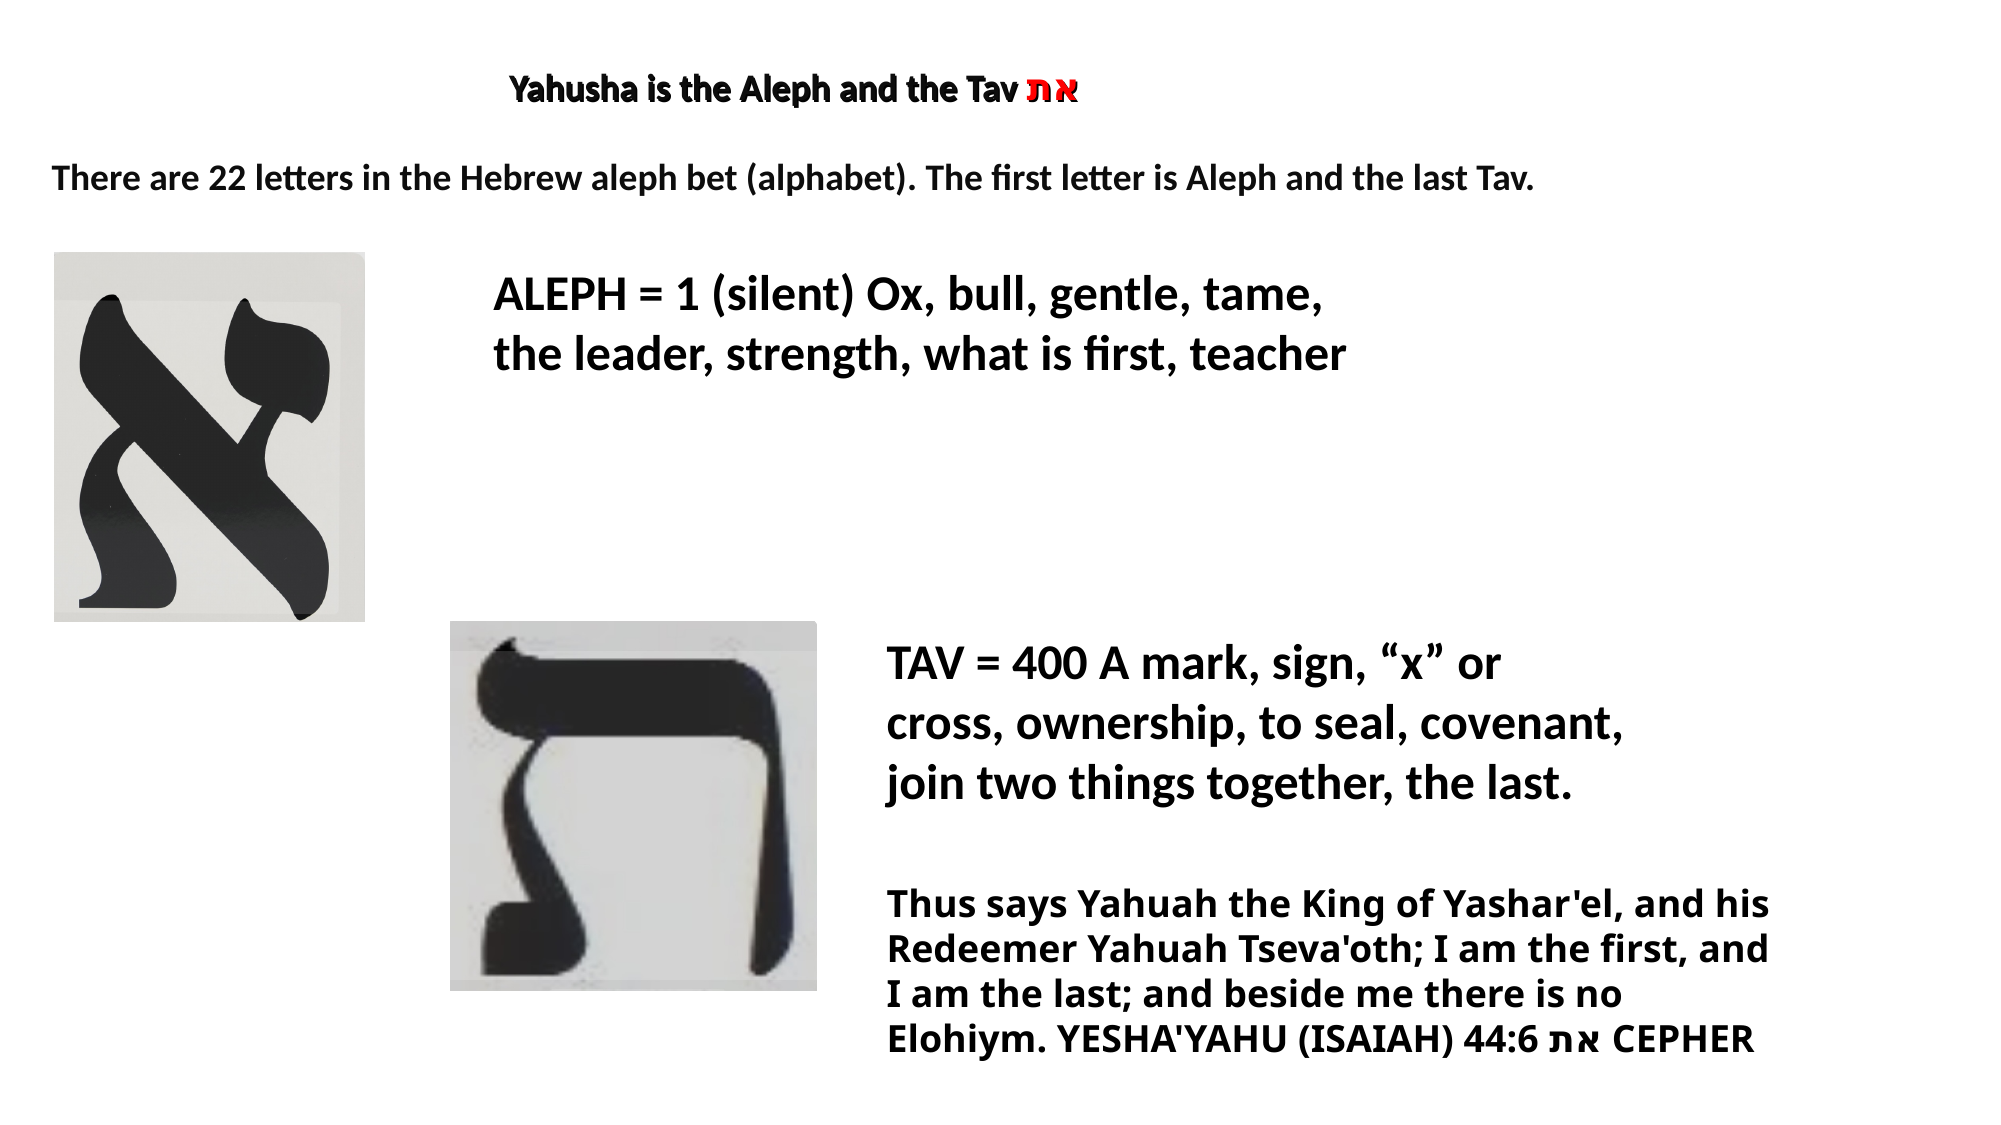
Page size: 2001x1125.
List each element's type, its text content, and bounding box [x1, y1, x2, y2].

text_box Thus says Yahuah the King of Yashar'el, and his Redeemer Yahuah Tseva'oth; I am the first, and I am the last; and beside me there is no Elohiym. YESHA'YAHU (ISAIAH) 44:6 את CEPHER [871, 872, 1801, 1070]
picture [450, 621, 817, 991]
text_box ALEPH = 1 (silent) Ox, bull, gentle, tame, the leader, strength, what is first, teacher [478, 252, 1387, 390]
picture [54, 252, 365, 622]
text_box TAV = 400 A mark, sign, “x” or cross, ownership, to seal, covenant, join two things together, the last. [871, 621, 1642, 865]
text_box Yahusha is the Aleph and the Tav את There are 22 letters in the Hebrew aleph bet (alphabet). The first letter is Aleph and the last Tav. [36, 55, 1964, 208]
